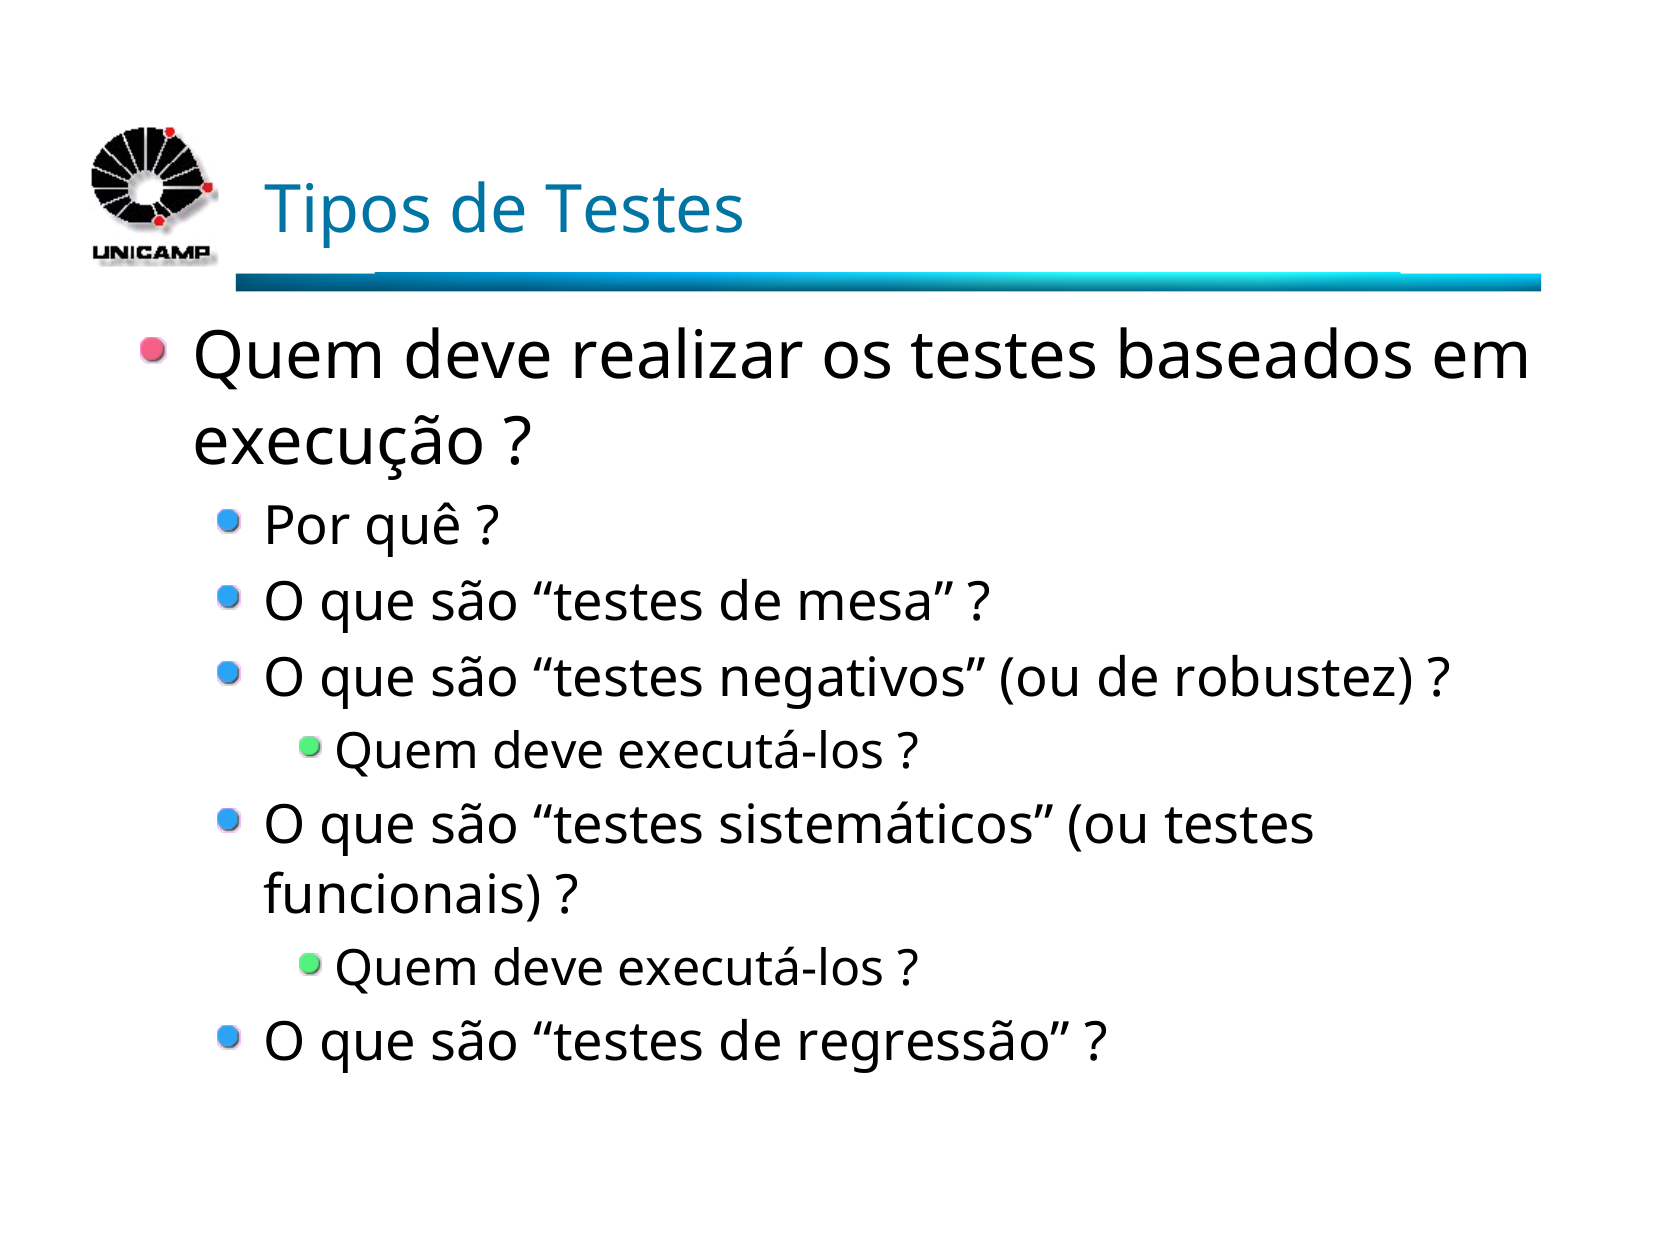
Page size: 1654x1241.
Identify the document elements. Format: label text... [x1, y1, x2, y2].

title Tipos de Testes [264, 57, 1534, 250]
list Quem deve realizar os testes baseados em execução ? Por quê ? O que são “testes de mesa” ? O que são “testes negativos” (ou de robustez) ? Quem deve executá-los ? O que são “testes sistemáticos” (ou testes funcionais) ? Quem deve executá-los ? O que são “testes de regressão” ? [121, 309, 1534, 1167]
picture [125, 272, 1654, 295]
